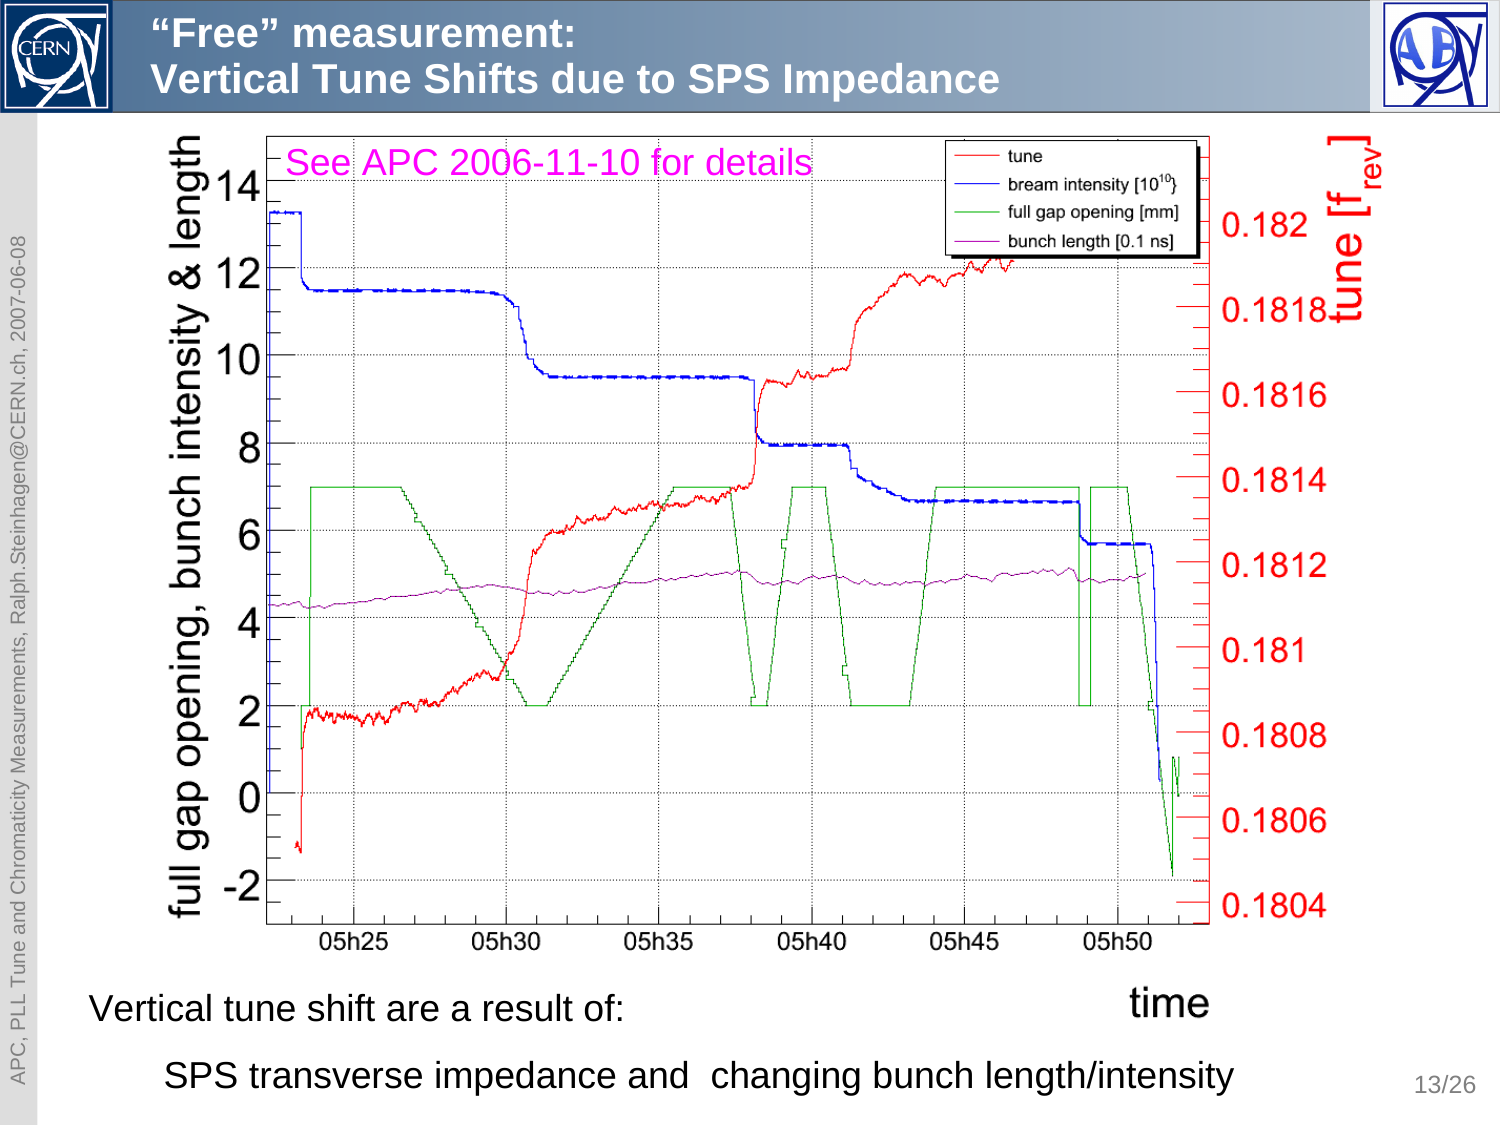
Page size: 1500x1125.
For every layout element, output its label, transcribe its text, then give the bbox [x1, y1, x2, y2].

picture [393, 152, 401, 162]
title “Free” measurement: Vertical Tune Shifts due to SPS Impedance [150, 0, 1201, 113]
text_box See APC 2006-11-10 for details [401, 88, 697, 237]
picture [141, 118, 1398, 986]
picture [1382, 1, 1489, 108]
list Vertical tune shift are a result of: SPS transverse impedance and changing bunch length/intensity [88, 986, 1439, 1097]
picture [0, 0, 113, 113]
